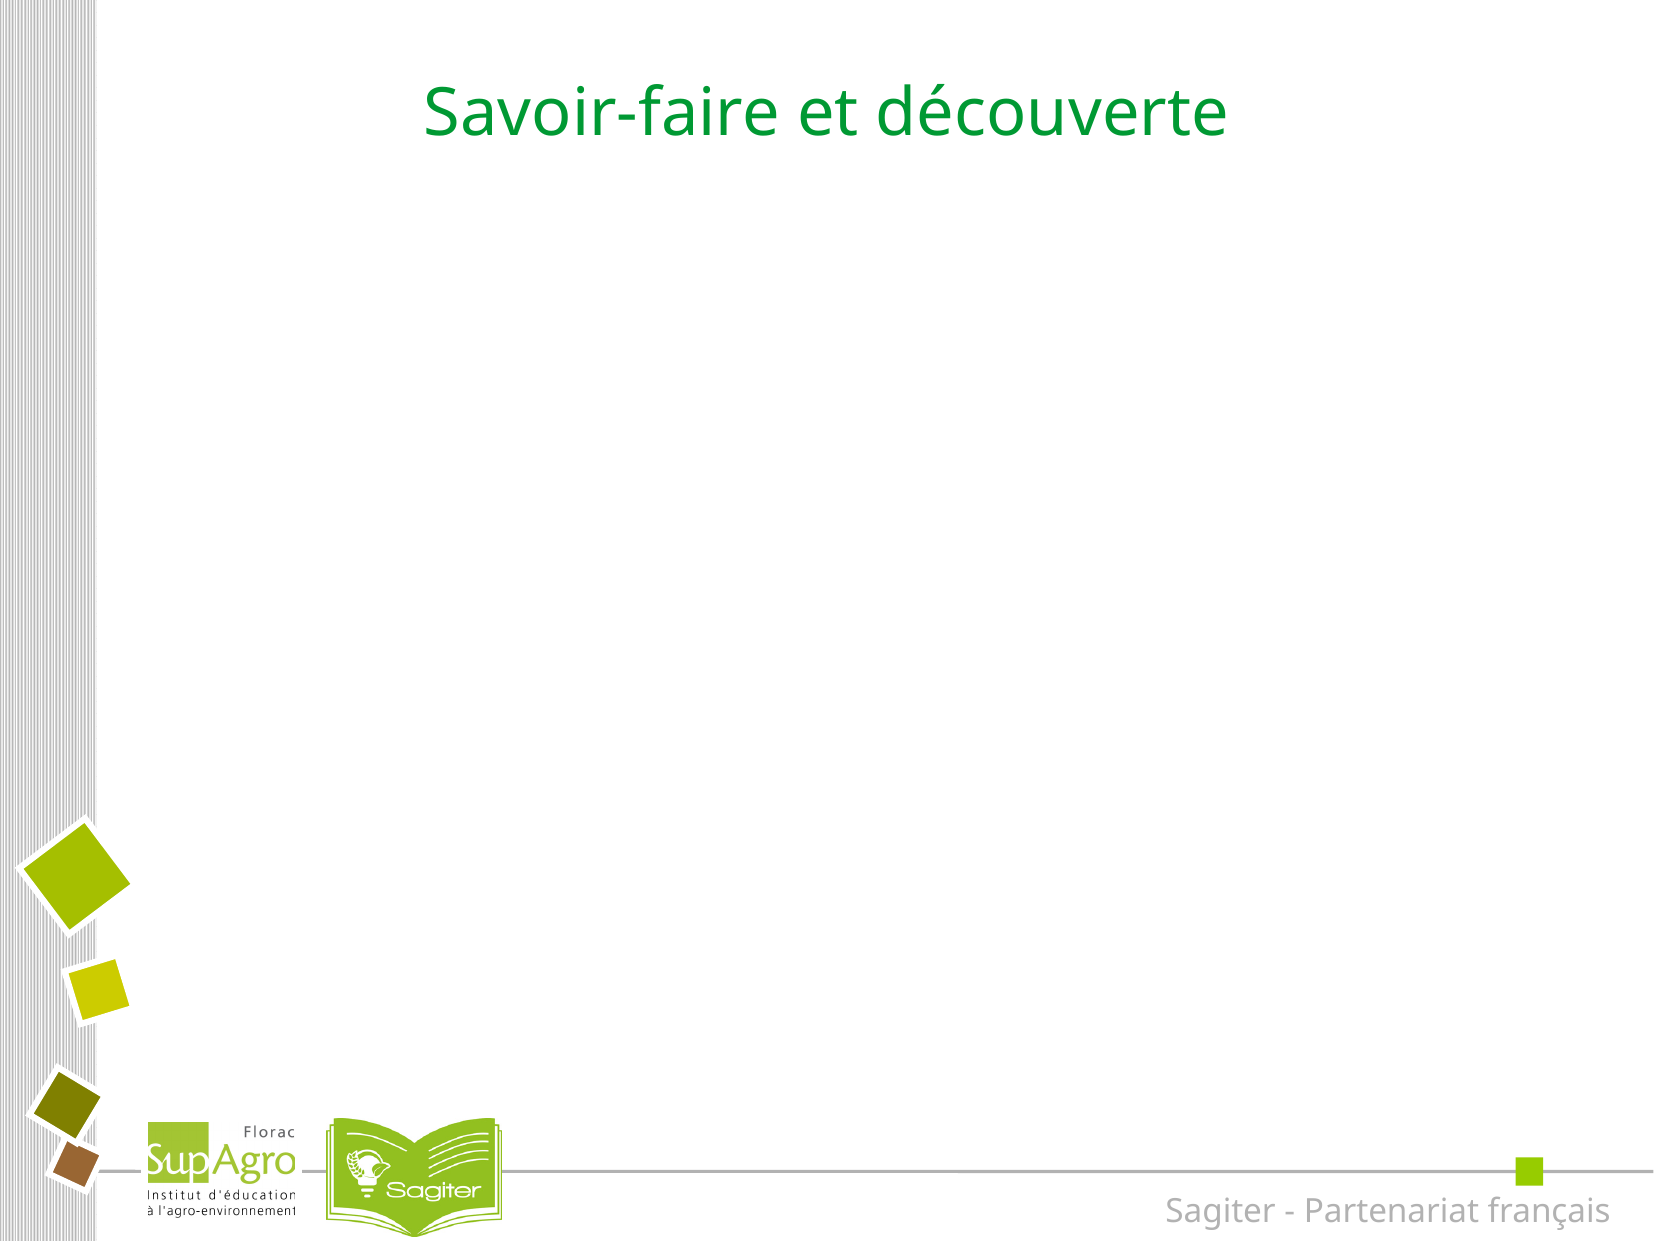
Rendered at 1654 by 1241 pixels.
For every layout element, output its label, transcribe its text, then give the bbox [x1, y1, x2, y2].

picture [147, 1122, 296, 1218]
text_box [1515, 1157, 1544, 1186]
text_box [0, 0, 135, 1241]
picture [326, 1118, 502, 1237]
text_box Sagiter - Partenariat français [124, 1178, 1627, 1240]
title Savoir-faire et découverte [97, 41, 1571, 178]
